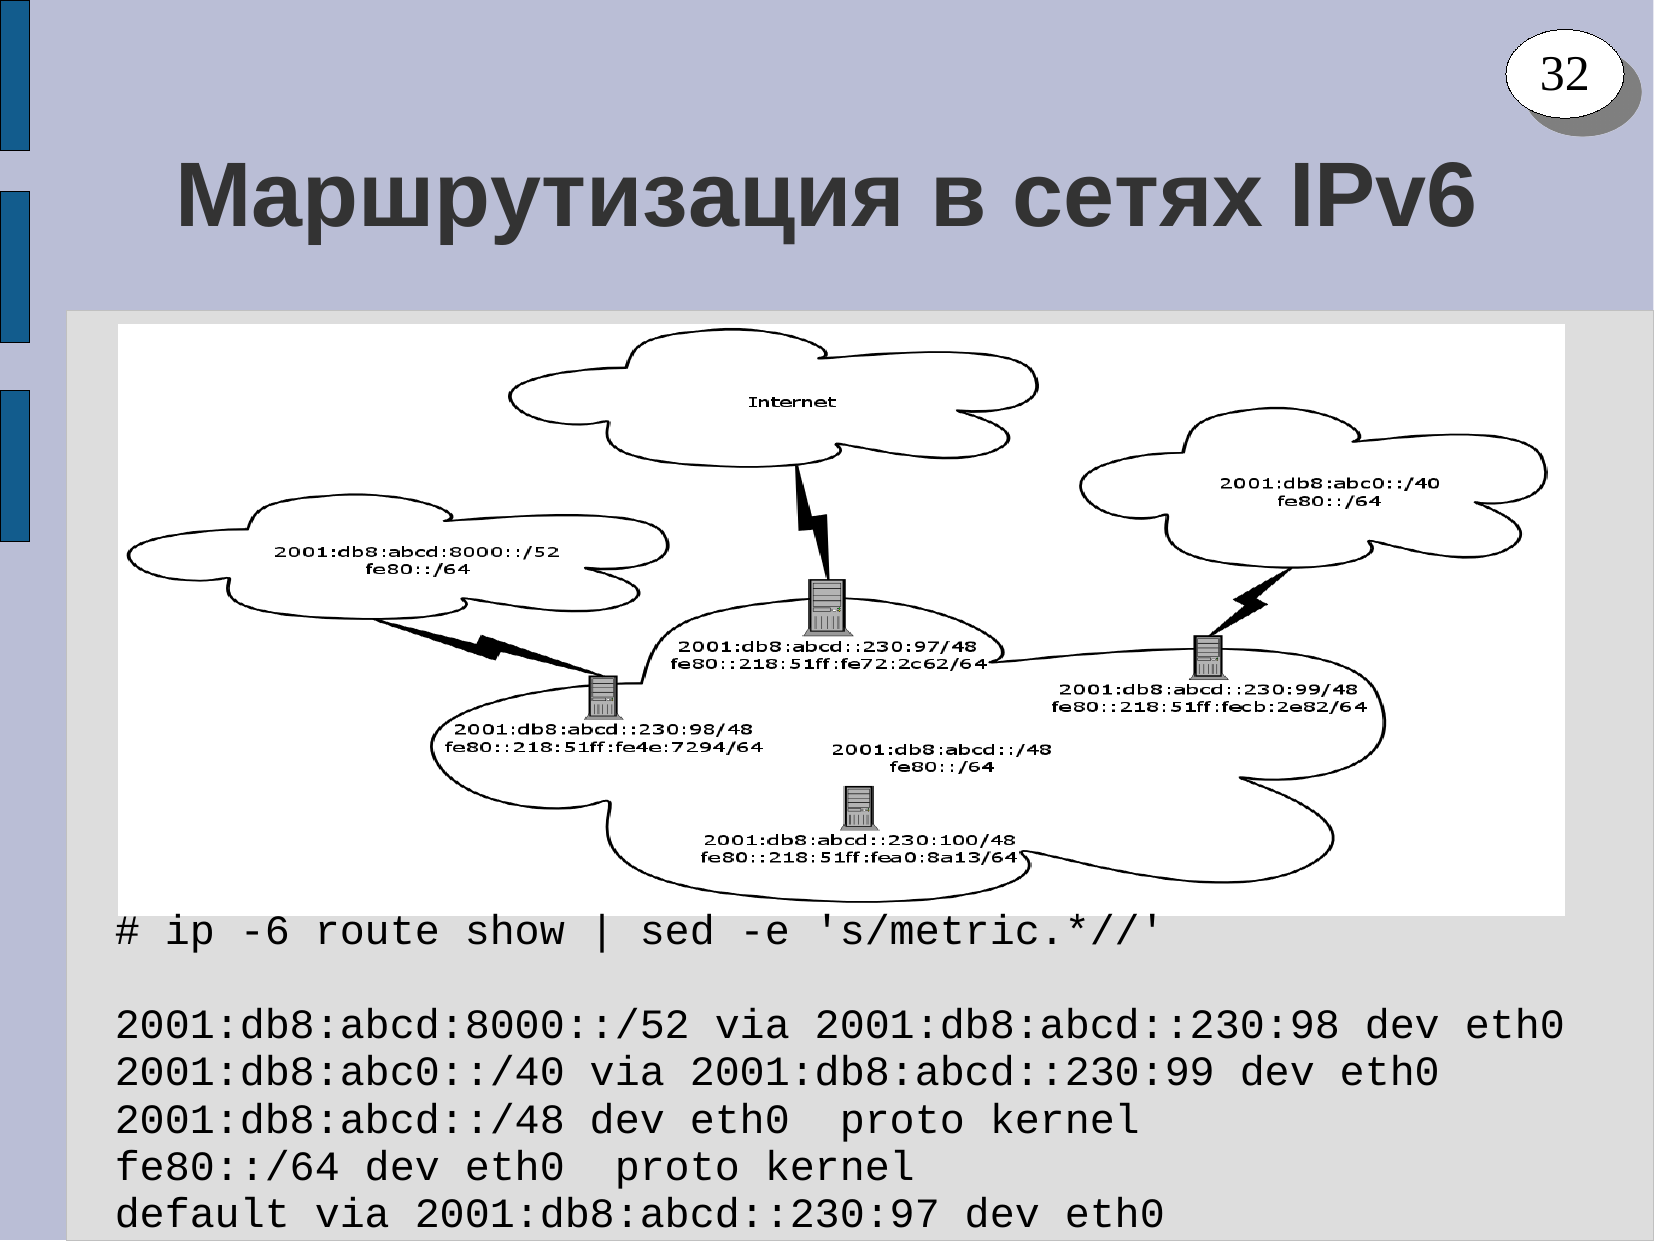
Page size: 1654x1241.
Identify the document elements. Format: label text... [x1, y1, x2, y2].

picture [118, 324, 1565, 909]
text_box # ip -6 route show | sed -e 's/metric.*//' 2001:db8:abcd:8000::/52 via 2001:db8:abcd::230:98 dev eth0 2001:db8:abc0::/40 via 2001:db8:abcd::230:99 dev eth0 2001:db8:abcd::/48 dev eth0 proto kernel fe80::/64 dev eth0 proto kernel default via 2001:db8:abcd::230:97 dev eth0 [114, 909, 1569, 1241]
title Маршрутизация в сетях IPv6 [121, 87, 1534, 302]
text_box 32 [1505, 29, 1625, 119]
